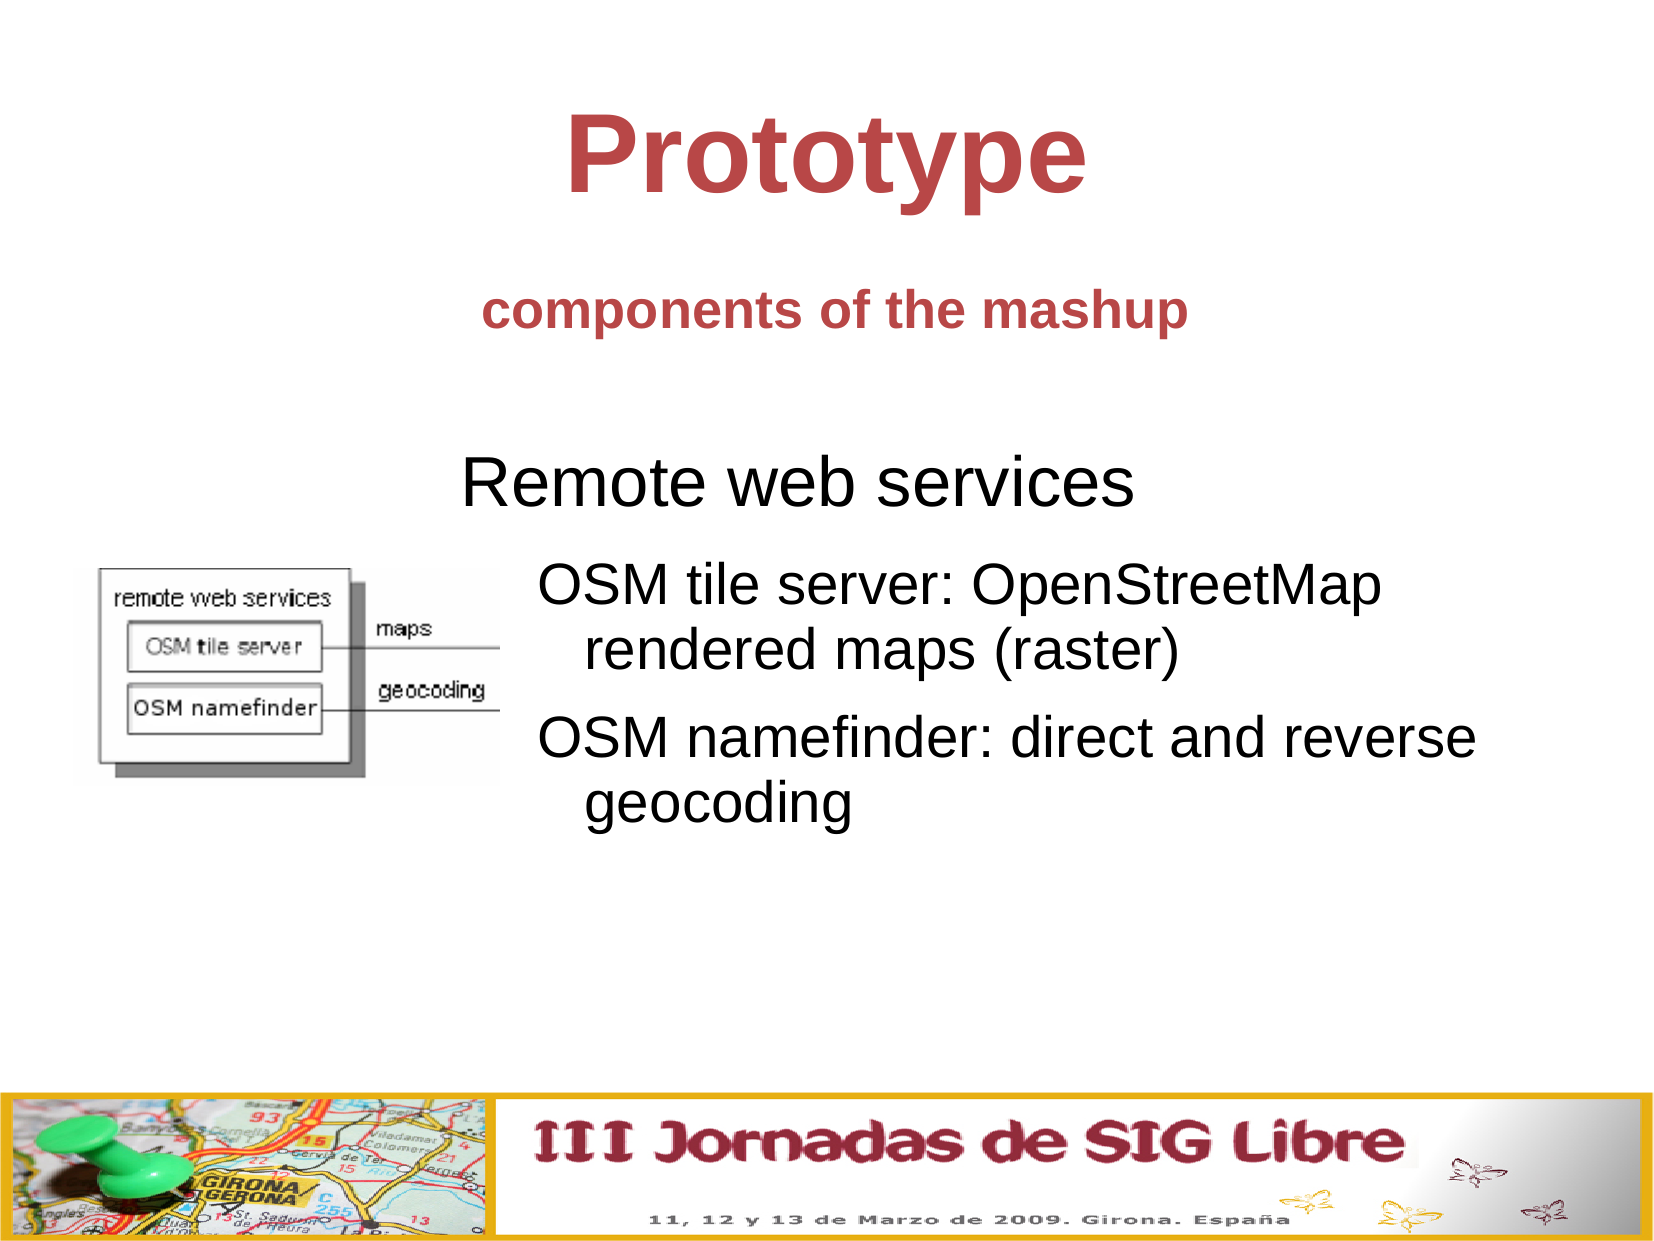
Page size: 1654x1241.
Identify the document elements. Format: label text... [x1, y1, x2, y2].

picture [73, 568, 500, 786]
title Prototype [82, 49, 1571, 257]
picture [0, 1092, 1654, 1241]
text_box components of the mashup [466, 271, 1206, 369]
list Remote web services OSM tile server: OpenStreetMap rendered maps (raster) OSM namefinder: direct and reverse geocoding [442, 442, 1571, 1047]
